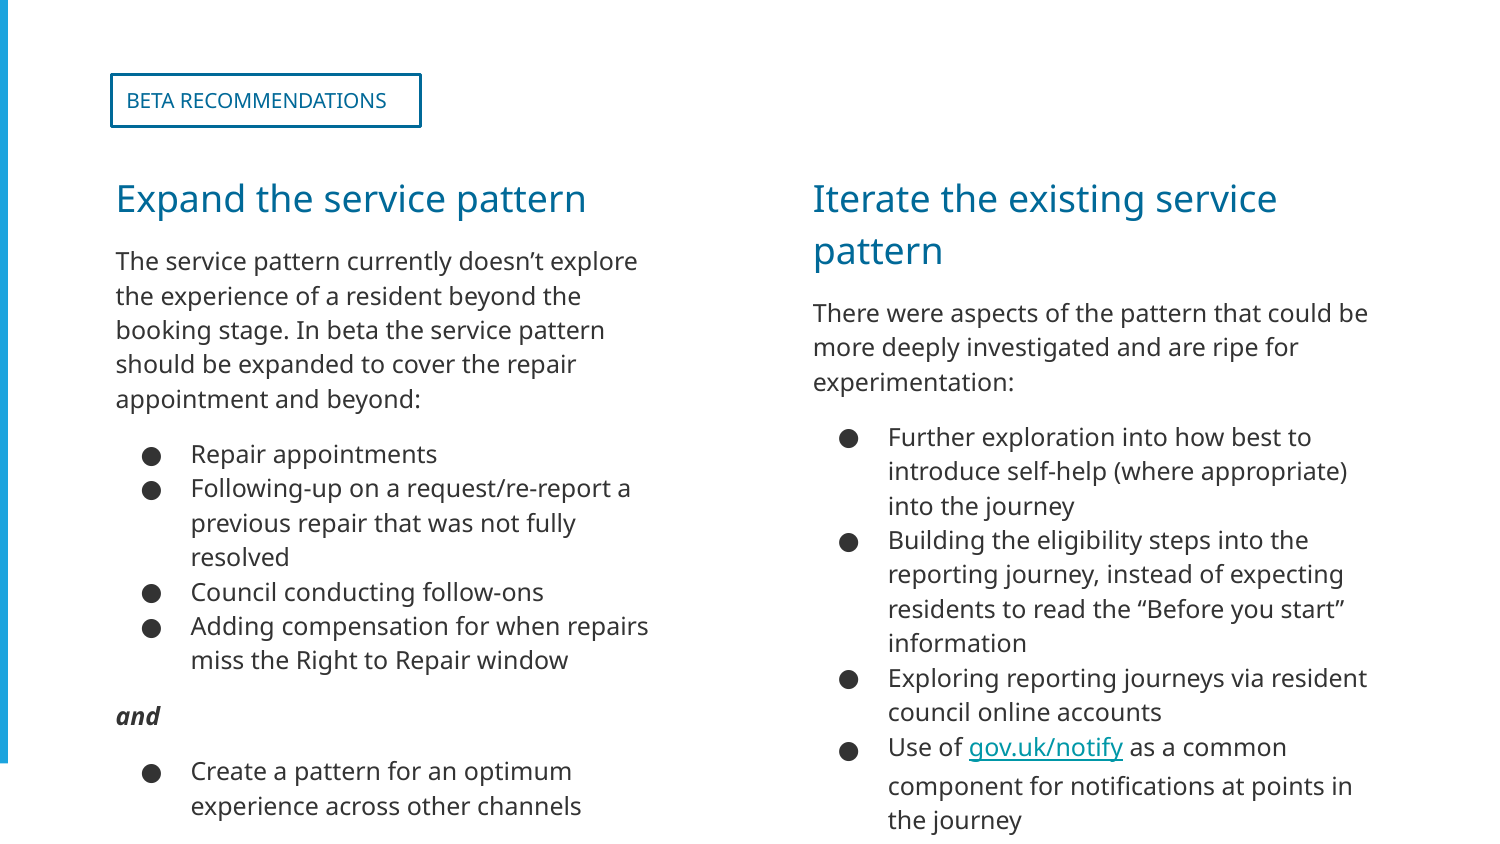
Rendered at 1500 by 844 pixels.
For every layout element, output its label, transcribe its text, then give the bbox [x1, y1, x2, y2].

text_box Iterate the existing service pattern There were aspects of the pattern that could be more deeply investigated and are ripe for experimentation: Further exploration into how best to introduce self-help (where appropriate) into the journey Building the eligibility steps into the reporting journey, instead of expecting residents to read the “Before you start” information Exploring reporting journeys via resident council online accounts Use of gov.uk/notify as a common component for notifications at points in the journey [797, 153, 1395, 749]
text_box BETA RECOMMENDATIONS [111, 74, 421, 127]
text_box Expand the service pattern The service pattern currently doesn’t explore the experience of a resident beyond the booking stage. In beta the service pattern should be expanded to cover the repair appointment and beyond: Repair appointments Following-up on a request/re-report a previous repair that was not fully resolved Council conducting follow-ons Adding compensation for when repairs miss the Right to Repair window and Create a pattern for an optimum experience across other channels [100, 153, 667, 691]
